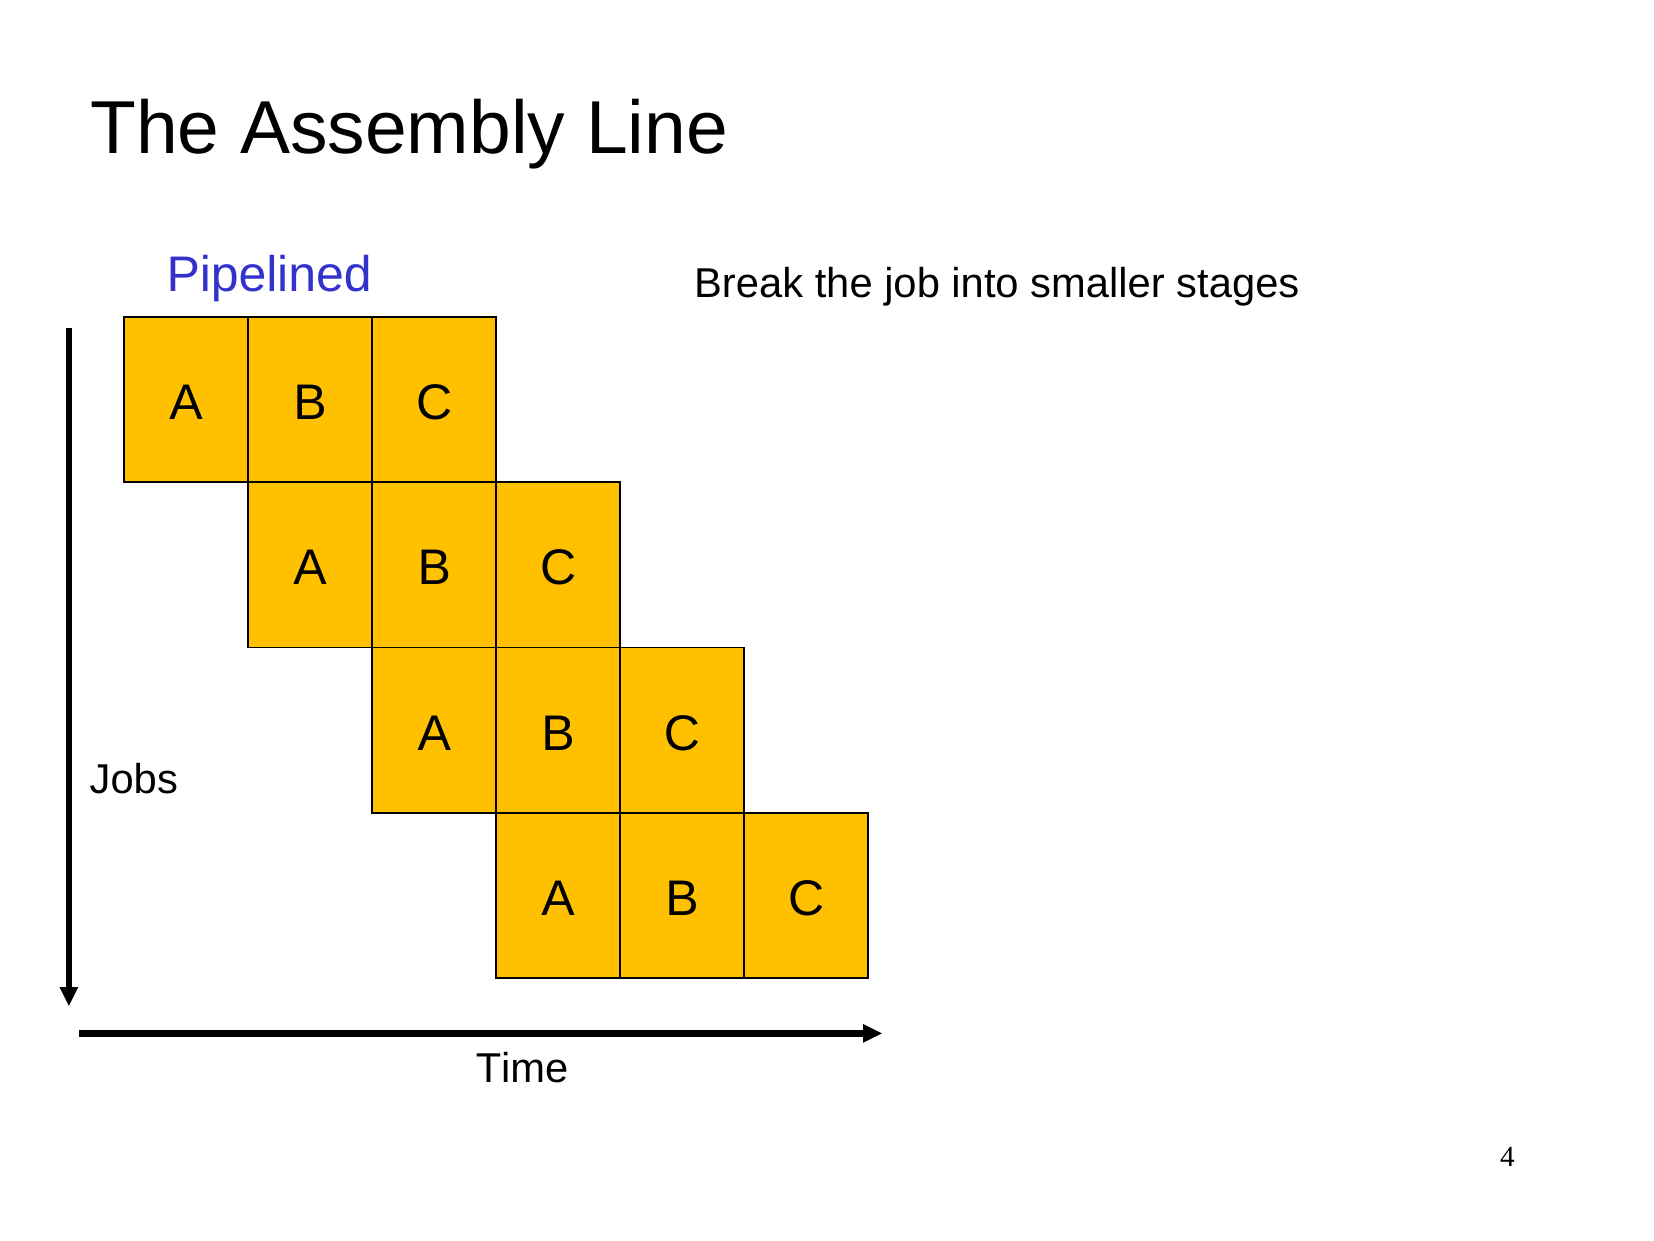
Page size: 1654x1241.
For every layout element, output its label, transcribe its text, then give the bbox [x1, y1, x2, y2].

text_box B [247, 316, 371, 482]
text_box A [247, 482, 371, 648]
text_box A [496, 812, 620, 979]
text_box Jobs [74, 744, 194, 810]
text_box Pipelined [151, 234, 387, 310]
text_box C [371, 316, 497, 482]
text_box Break the job into smaller stages [679, 248, 1315, 314]
text_box C [744, 812, 869, 979]
text_box B [371, 482, 496, 647]
text_box B [620, 812, 744, 979]
text_box C [620, 647, 745, 812]
text_box <number> [1185, 1129, 1530, 1213]
text_box The Assembly Line [75, 71, 744, 177]
text_box B [496, 647, 620, 812]
text_box A [123, 316, 247, 483]
text_box C [496, 482, 621, 647]
text_box A [371, 647, 496, 813]
text_box Time [461, 1037, 584, 1099]
